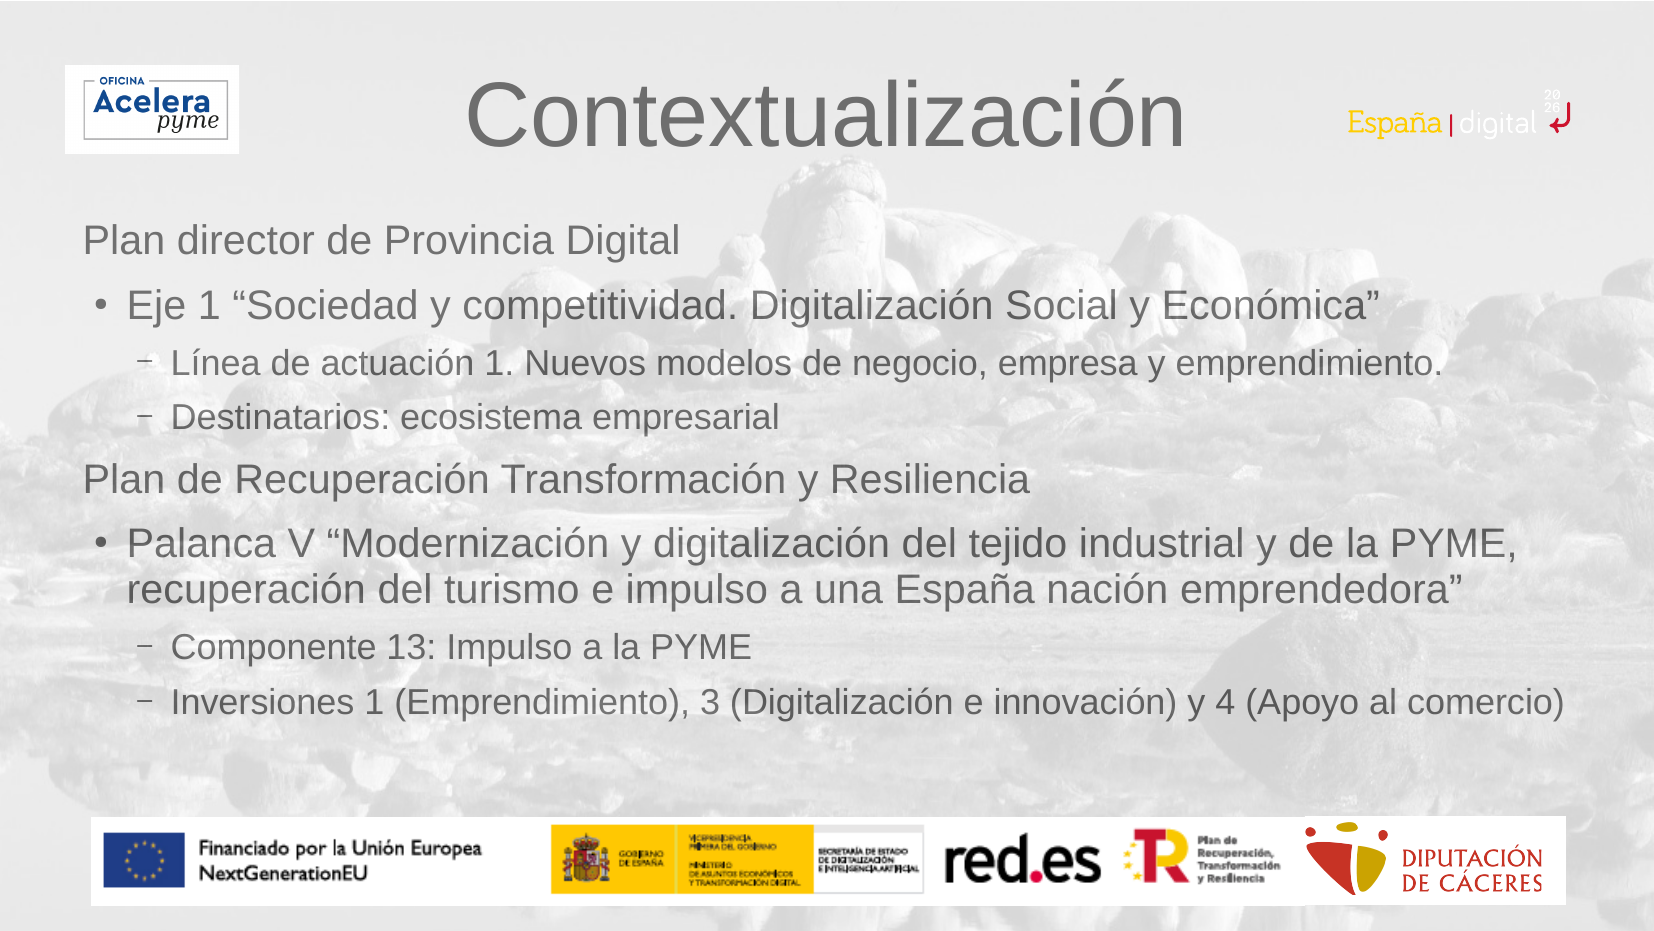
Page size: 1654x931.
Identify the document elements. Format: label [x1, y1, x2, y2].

text_box [1305, 816, 1566, 905]
picture [0, 1, 1654, 931]
